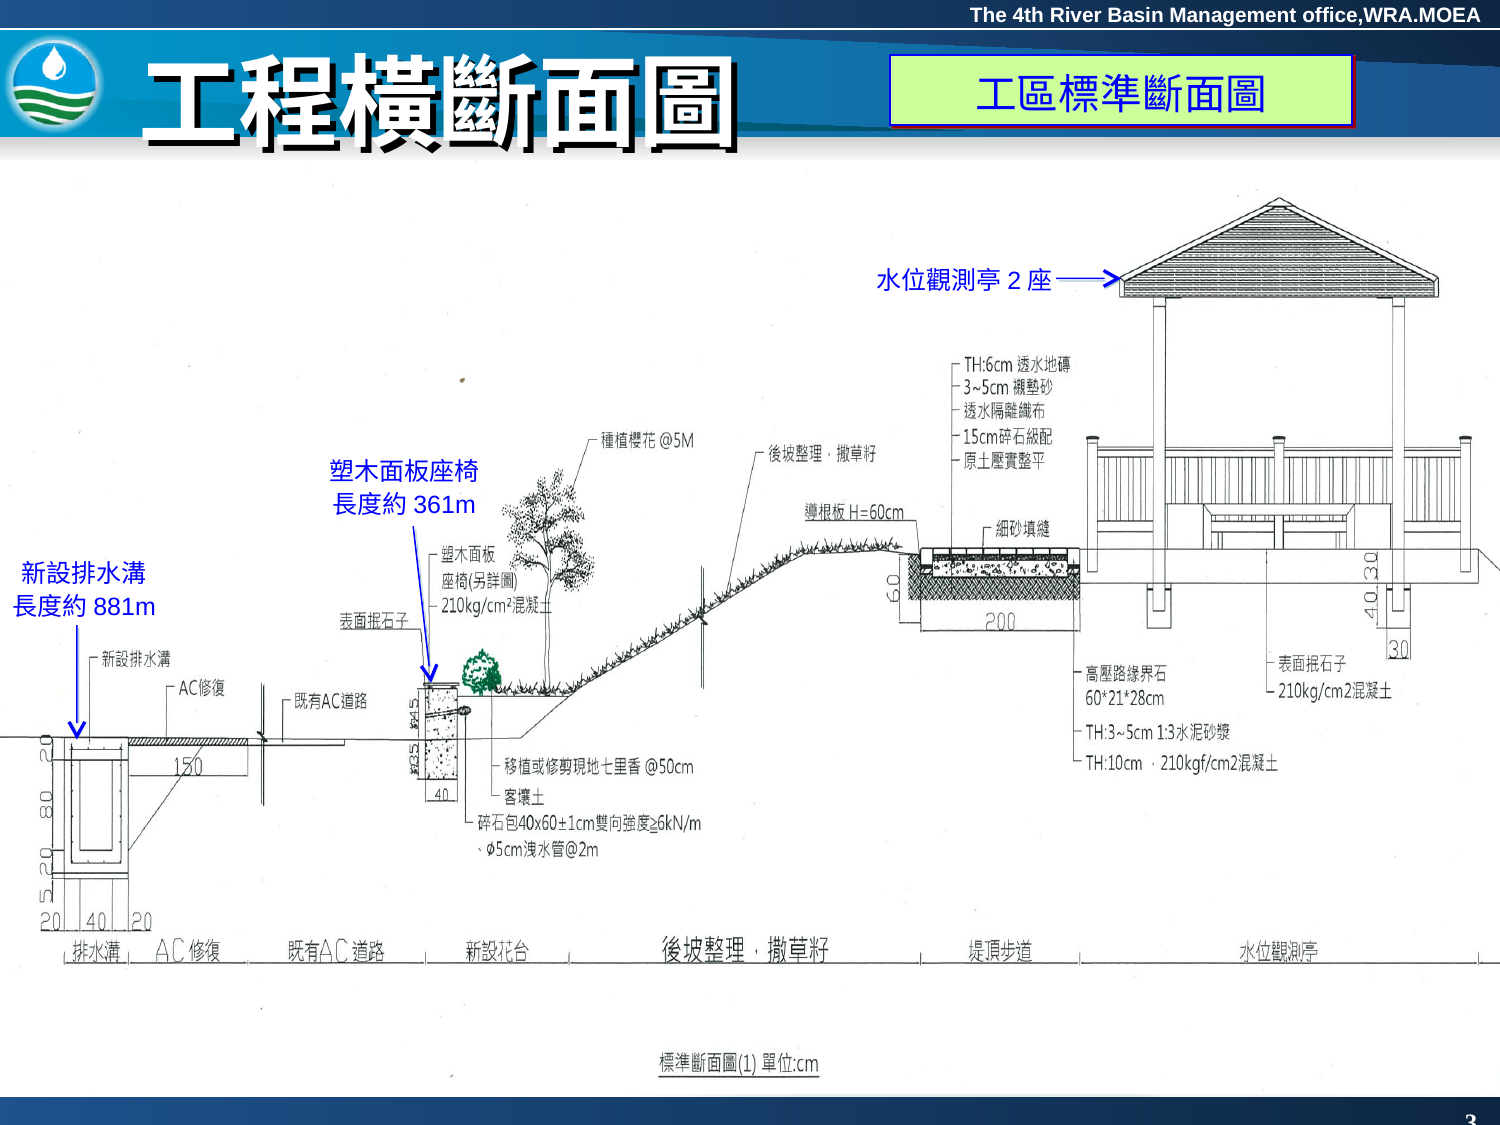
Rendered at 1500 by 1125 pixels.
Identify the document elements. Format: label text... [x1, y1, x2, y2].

text_box 工程橫斷面圖 [662, 72, 674, 89]
text_box 塑木面板座椅長度約361m [309, 444, 499, 527]
text_box 工程橫斷面圖 [300, 74, 318, 82]
text_box 工程橫斷面圖 [470, 103, 480, 116]
text_box 工程橫斷面圖 [123, 31, 1353, 126]
text_box 工程橫斷面圖 [372, 90, 380, 105]
text_box 工程橫斷面圖 [274, 92, 300, 115]
text_box 工程橫斷面圖 [711, 101, 720, 126]
text_box 水位觀測亭2座 [860, 254, 1069, 303]
text_box 工程橫斷面圖 [708, 72, 720, 95]
text_box 工區標準斷面圖 [890, 54, 1353, 126]
text_box 工程橫斷面圖 [662, 95, 666, 126]
picture [0, 160, 1500, 1097]
text_box 工程橫斷面圖 [565, 96, 569, 126]
picture [5, 35, 103, 132]
text_box 工程橫斷面圖 [612, 96, 617, 126]
text_box 工程橫斷面圖 [274, 116, 288, 126]
text_box 新設排水溝長度約881m [0, 546, 173, 628]
text_box 工程橫斷面圖 [274, 71, 283, 87]
